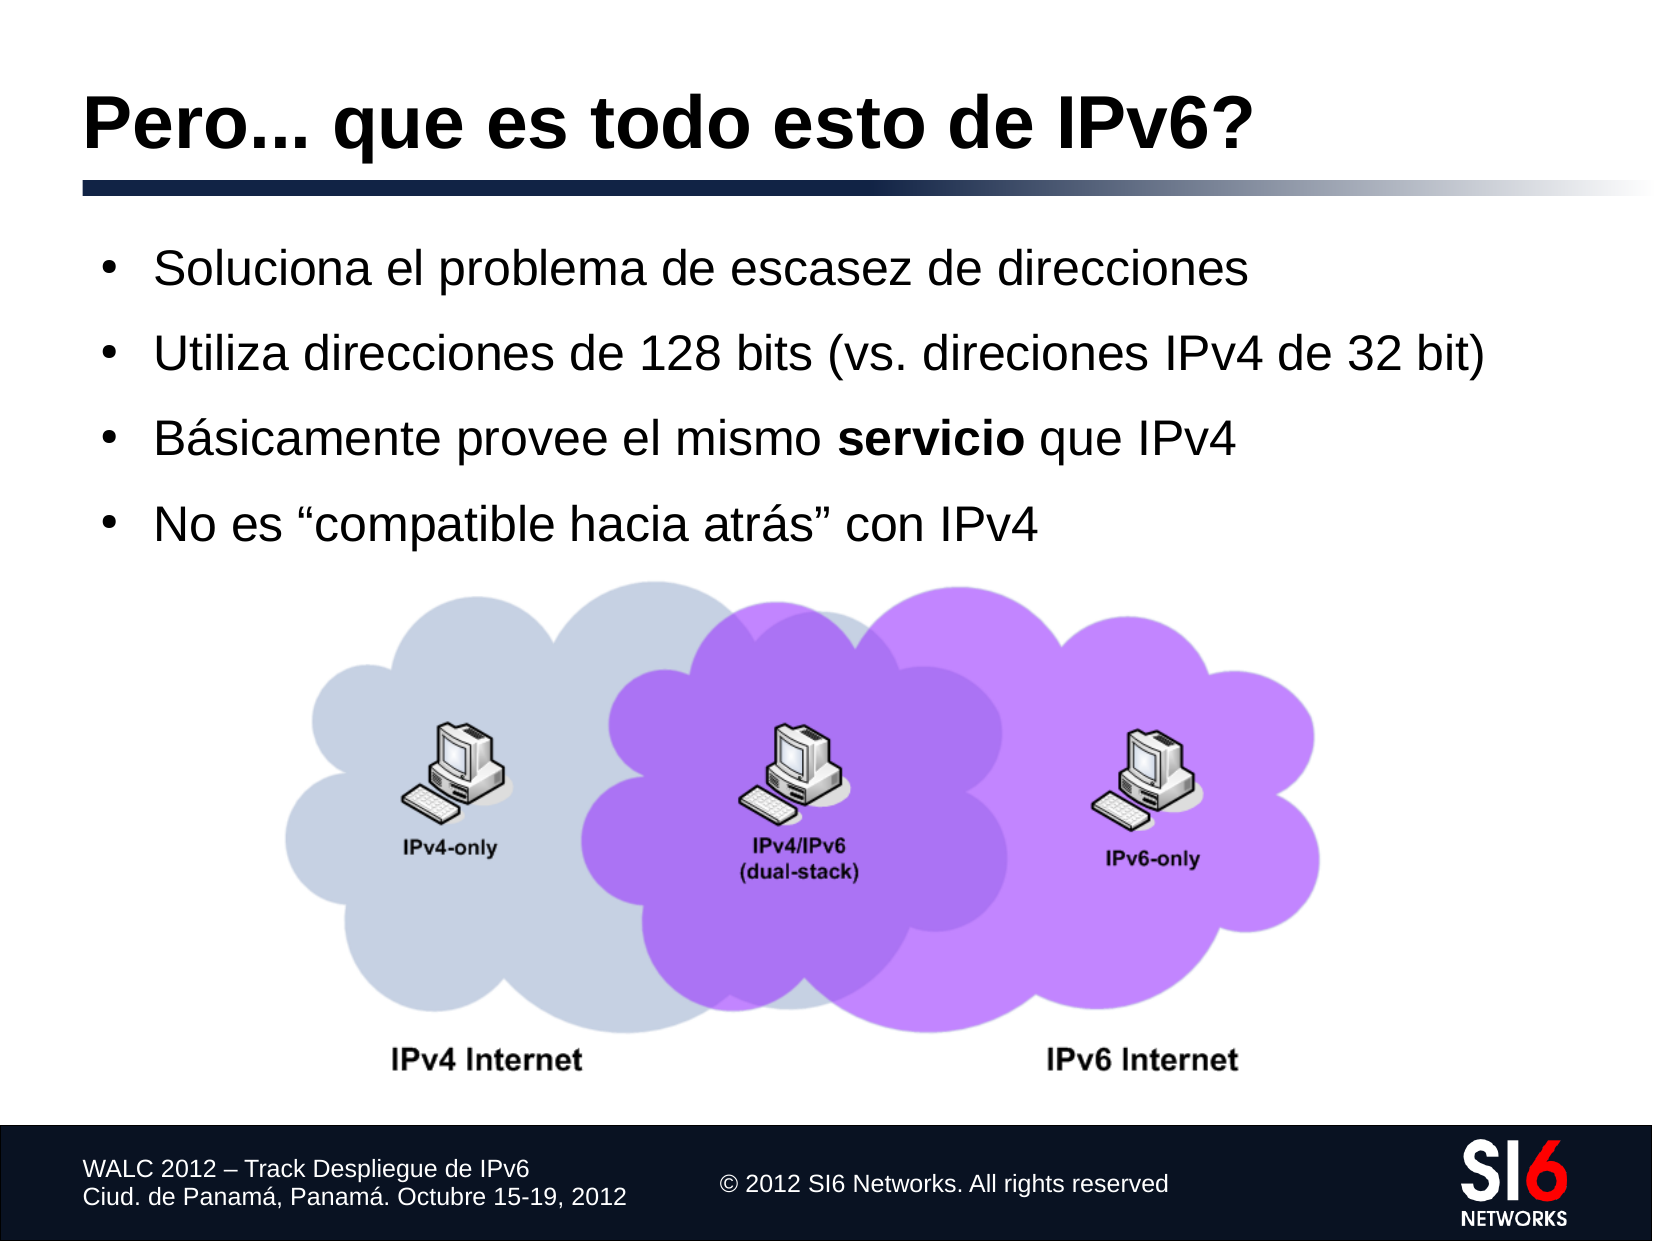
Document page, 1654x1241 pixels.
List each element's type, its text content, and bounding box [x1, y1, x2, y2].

picture [258, 559, 1336, 1081]
list Soluciona el problema de escasez de direcciones Utiliza direcciones de 128 bits (vs. direciones IPv4 de 32 bit) Básicamente provee el mismo servicio que IPv4 No es “compatible hacia atrás” con IPv4 [82, 240, 1571, 1059]
picture [1461, 1139, 1567, 1226]
title Pero... que es todo esto de IPv6? [82, 49, 1571, 196]
